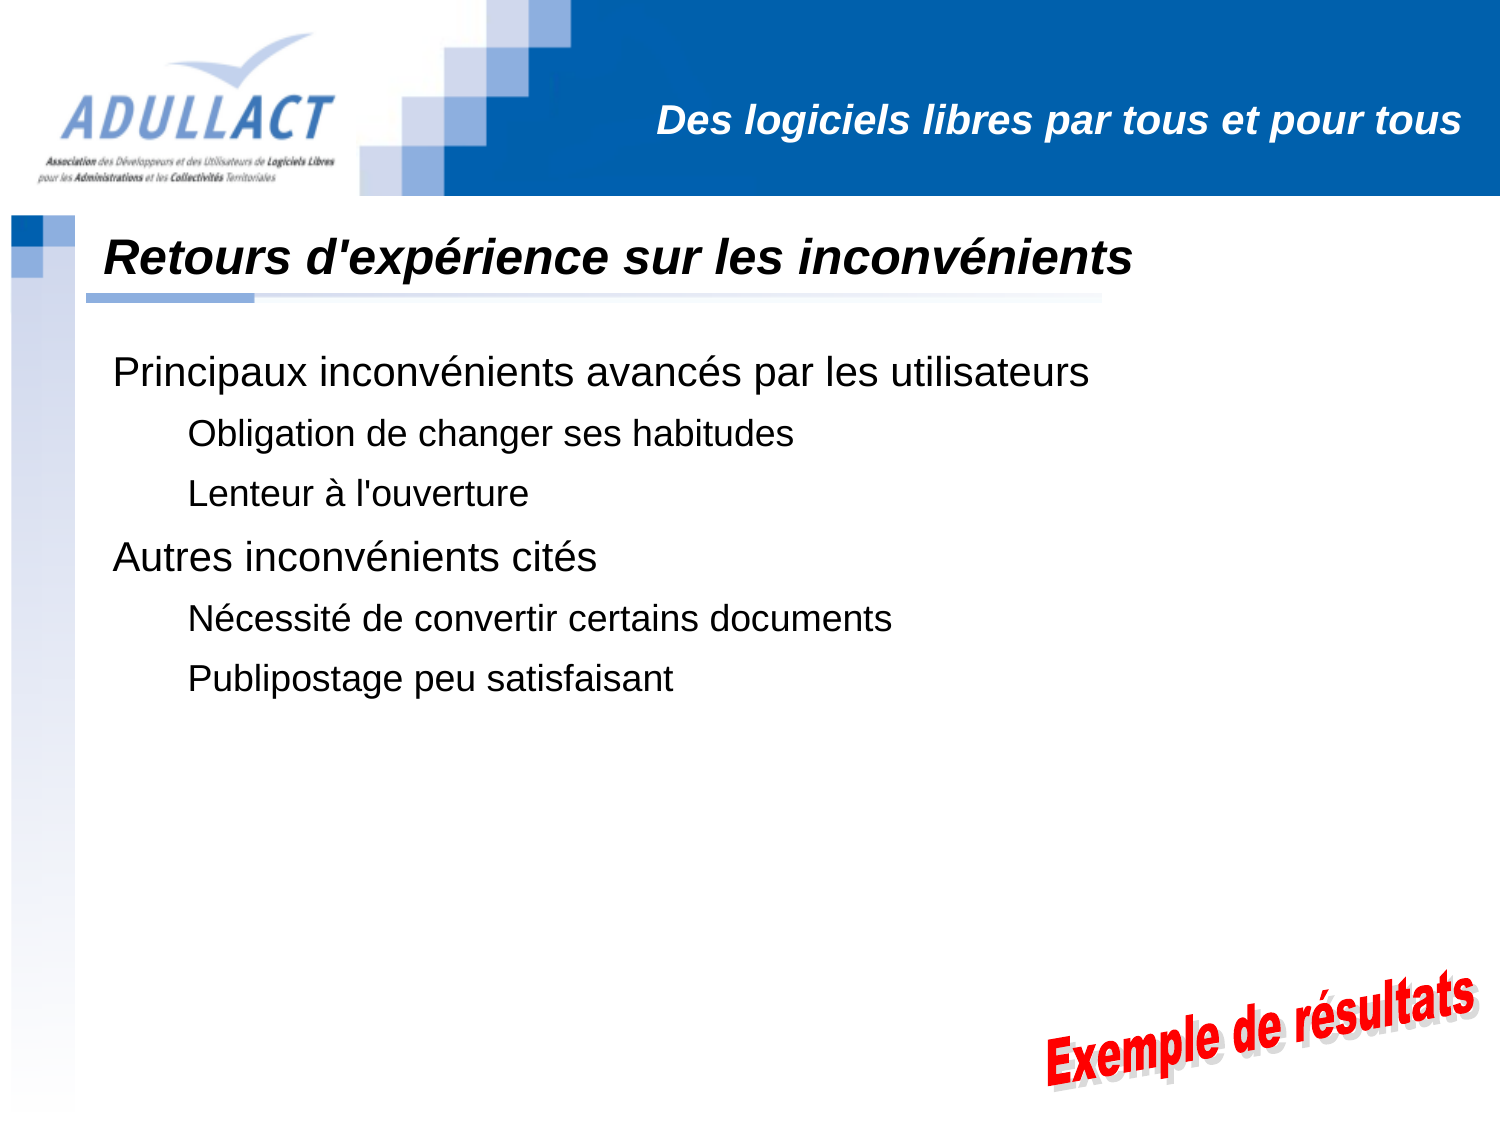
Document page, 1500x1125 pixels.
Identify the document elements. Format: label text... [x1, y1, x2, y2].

text_box [1319, 989, 1329, 1001]
text_box [1233, 1003, 1287, 1059]
list Principaux inconvénients avancés par les utilisateurs Obligation de changer ses habitudes Lenteur à l'ouverture Autres inconvénients cités Nécessité de convertir certains documents Publipostage peu satisfaisant [112, 345, 1500, 857]
picture [86, 293, 1102, 303]
text_box [1047, 1014, 1225, 1093]
title Retours d'expérience sur les inconvénients [88, 219, 1459, 292]
picture [10, 214, 75, 1113]
picture [356, 0, 1500, 196]
text_box [1296, 969, 1480, 1049]
picture [31, 29, 346, 189]
